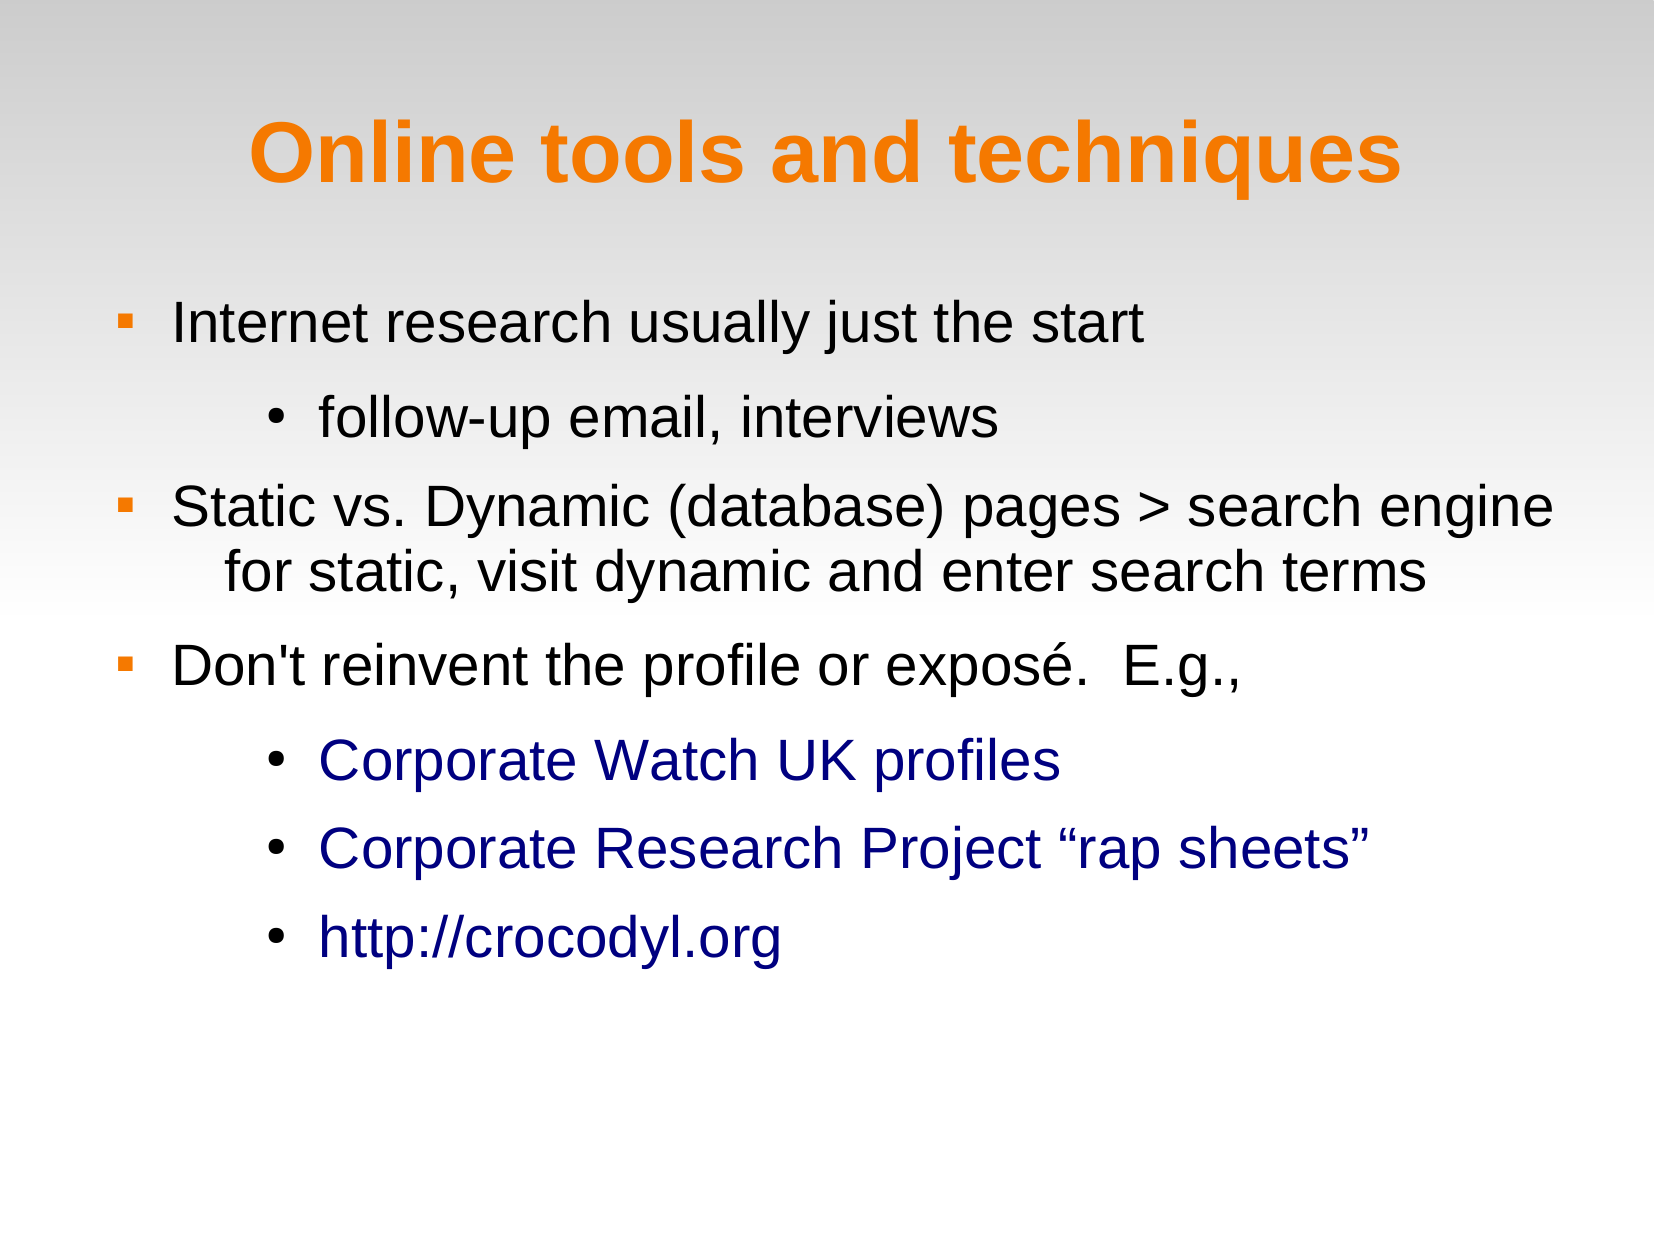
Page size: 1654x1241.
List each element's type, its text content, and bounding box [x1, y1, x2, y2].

list Internet research usually just the start follow-up email, interviews Static vs. Dynamic (database) pages > search engine for static, visit dynamic and enter search terms Don't reinvent the profile or exposé. E.g., Corporate Watch UK profiles Corporate Research Project “rap sheets” http://crocodyl.org [82, 290, 1571, 1109]
title Online tools and techniques [82, 49, 1571, 257]
